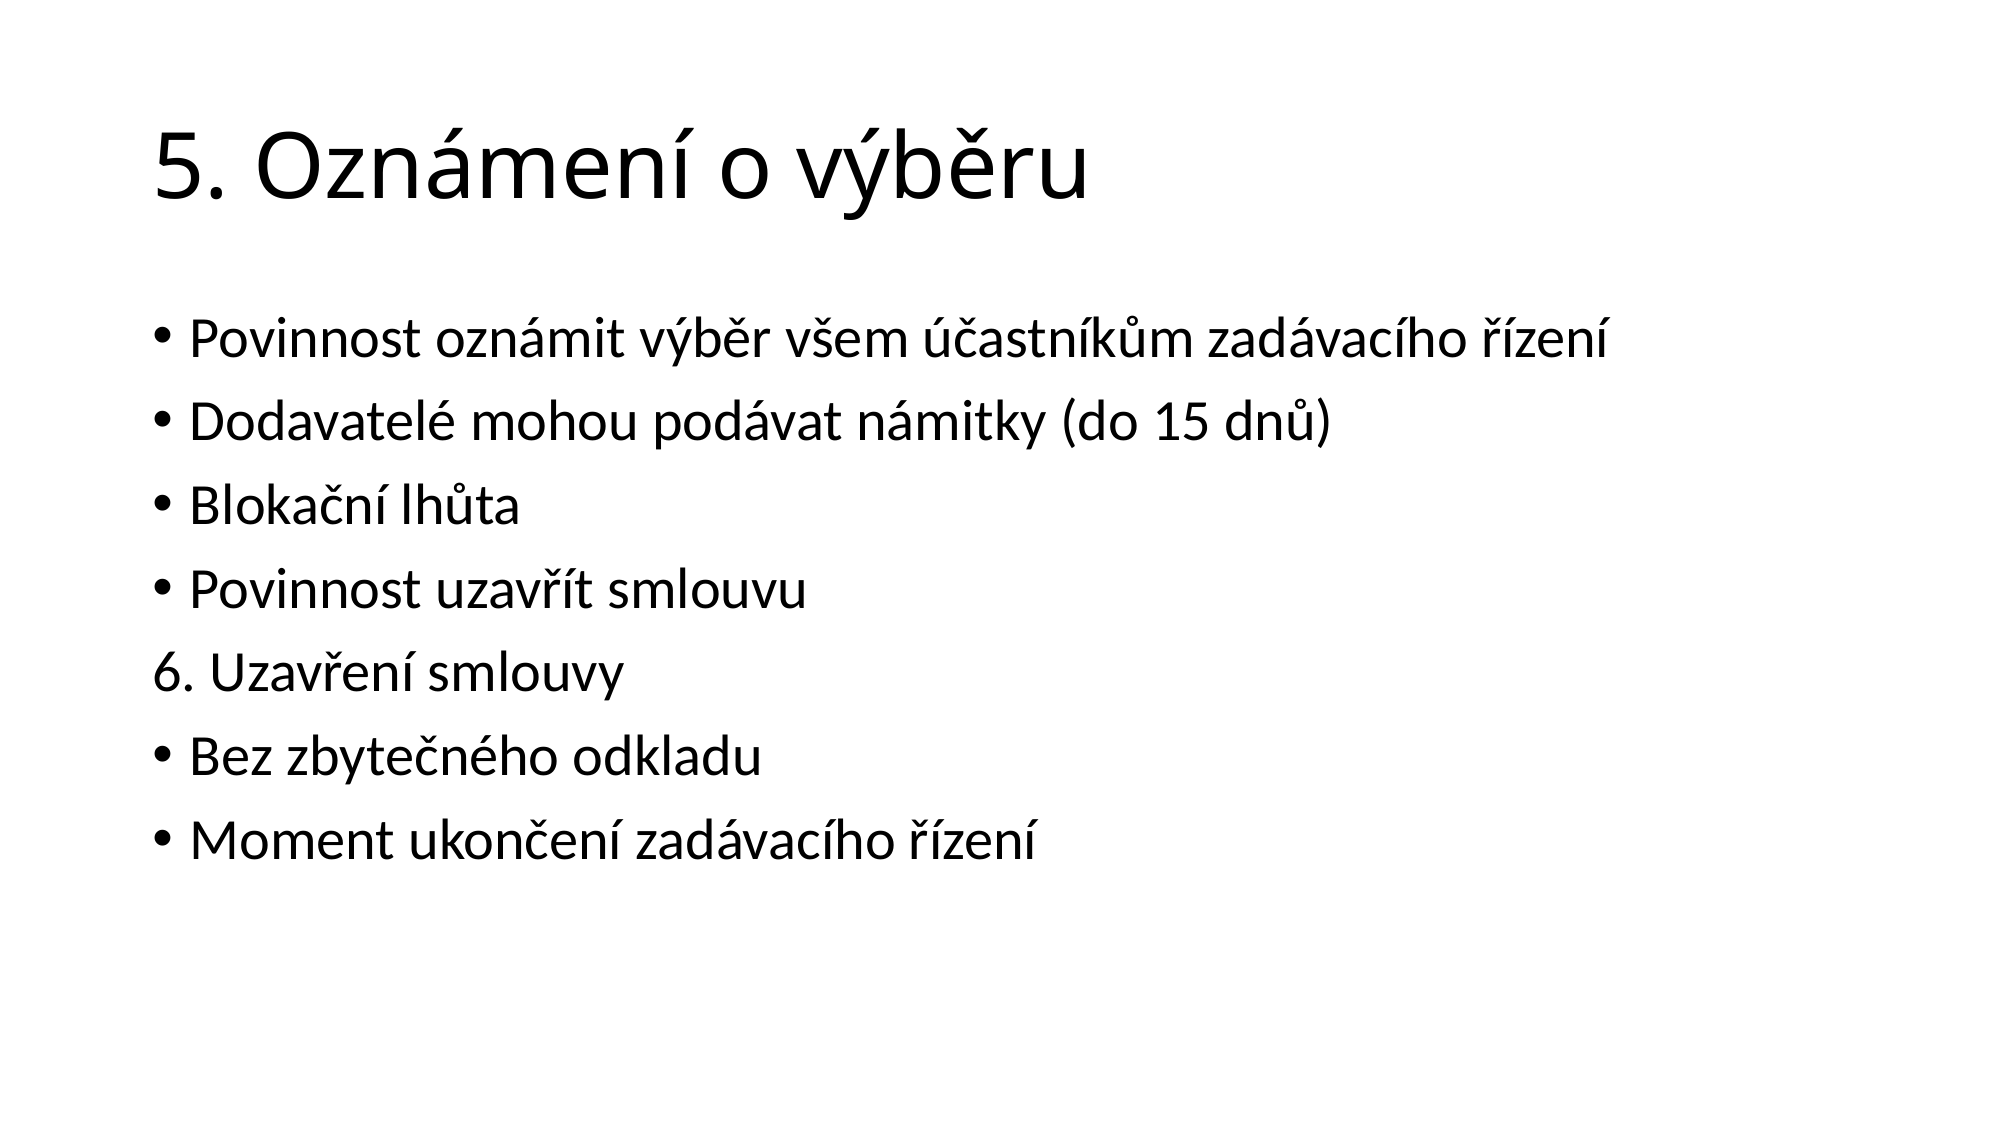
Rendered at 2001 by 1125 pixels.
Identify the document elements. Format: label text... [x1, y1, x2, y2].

list Povinnost oznámit výběr všem účastníkům zadávacího řízení Dodavatelé mohou podávat námitky (do 15 dnů) Blokační lhůta Povinnost uzavřít smlouvu 6. Uzavření smlouvy Bez zbytečného odkladu Moment ukončení zadávacího řízení [137, 299, 1863, 1014]
title 5. Oznámení o výběru [137, 59, 1863, 278]
